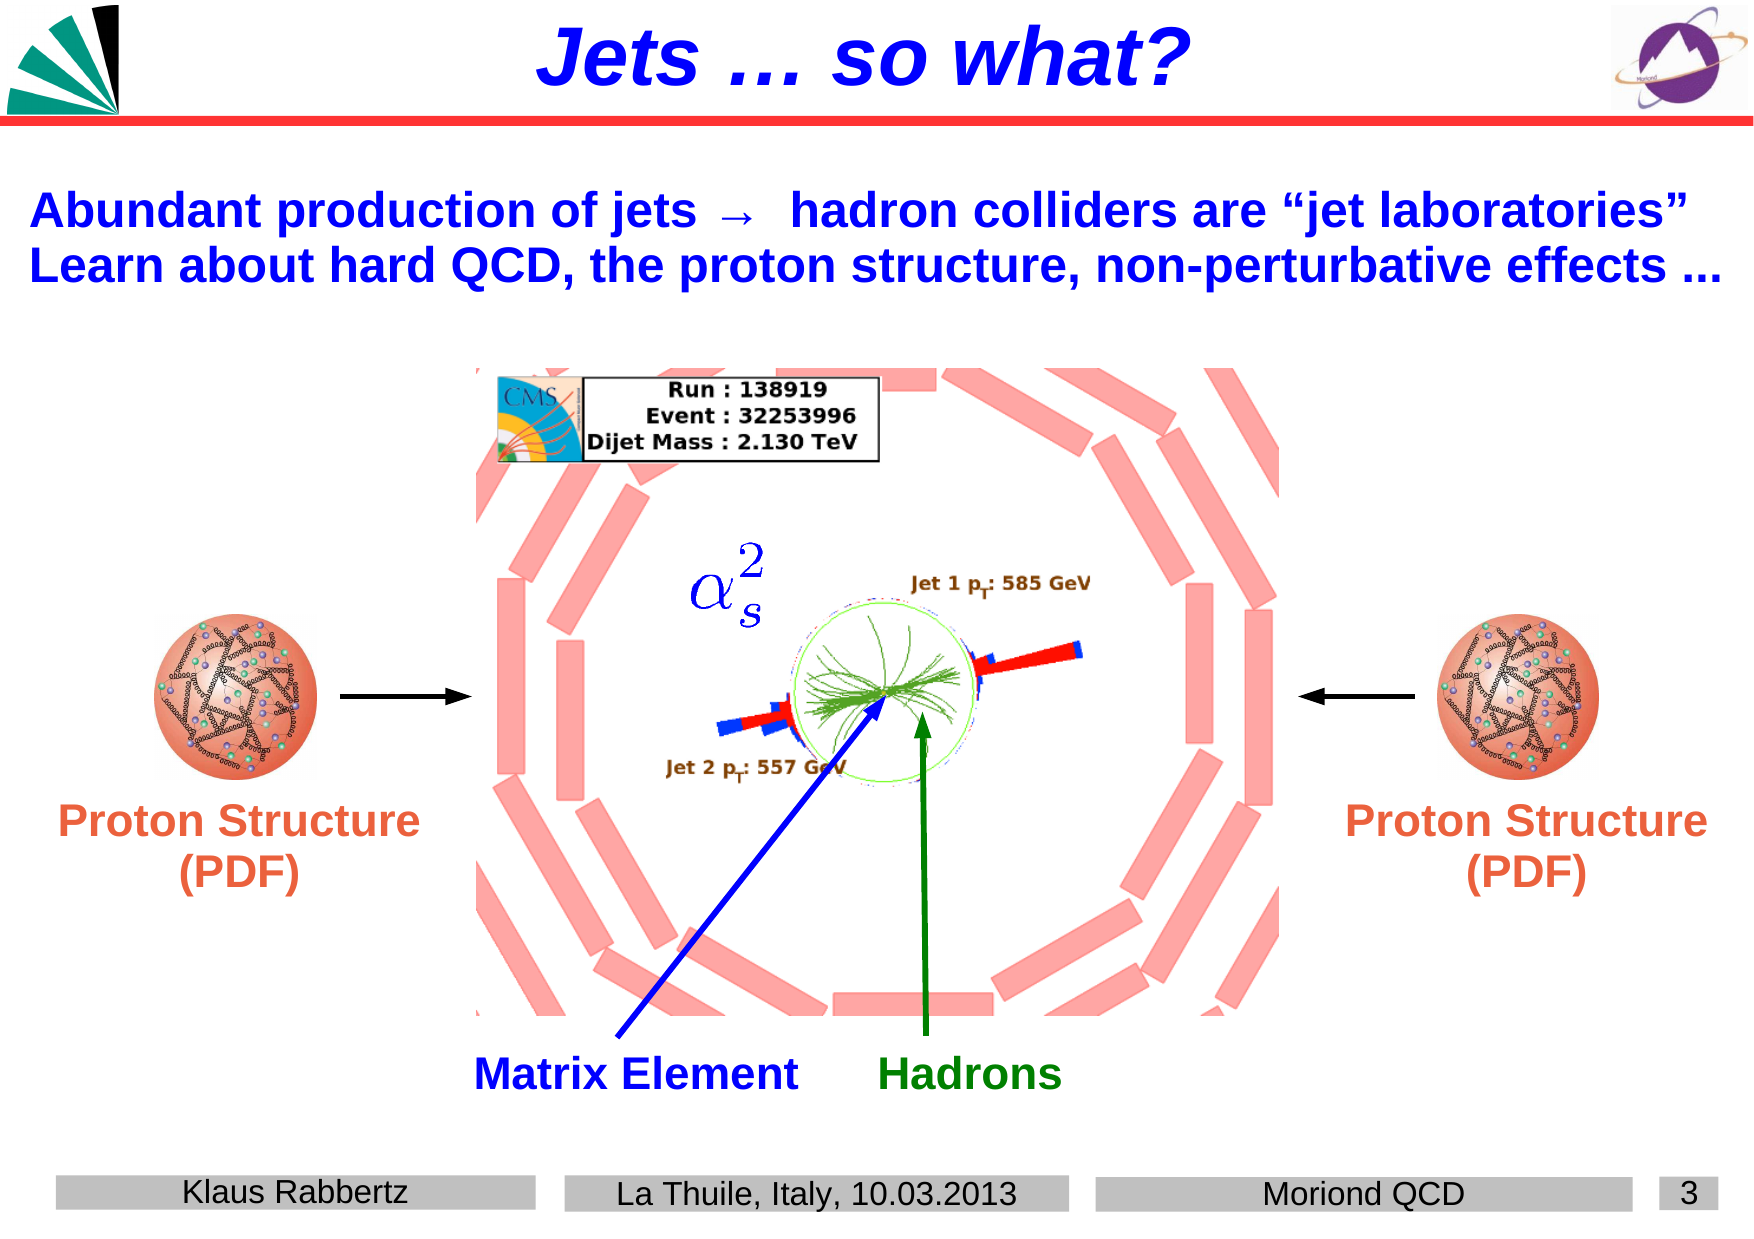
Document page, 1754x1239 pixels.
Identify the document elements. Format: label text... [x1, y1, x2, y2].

picture [154, 614, 317, 780]
title Jets … so what? [123, 0, 1606, 114]
text_box Hadrons [865, 1041, 1075, 1105]
text_box Proton Structure (PDF) [45, 788, 434, 904]
text_box Matrix Element [461, 1041, 812, 1105]
picture [7, 5, 119, 116]
picture [1437, 614, 1599, 780]
picture [476, 368, 1279, 1016]
text_box Proton Structure (PDF) [1333, 788, 1721, 904]
picture [1611, 5, 1748, 110]
text_box Abundant production of jets → hadron colliders are “jet laboratories” Learn about hard QCD, the proton structure, non-perturbative effects ... [16, 175, 1737, 300]
